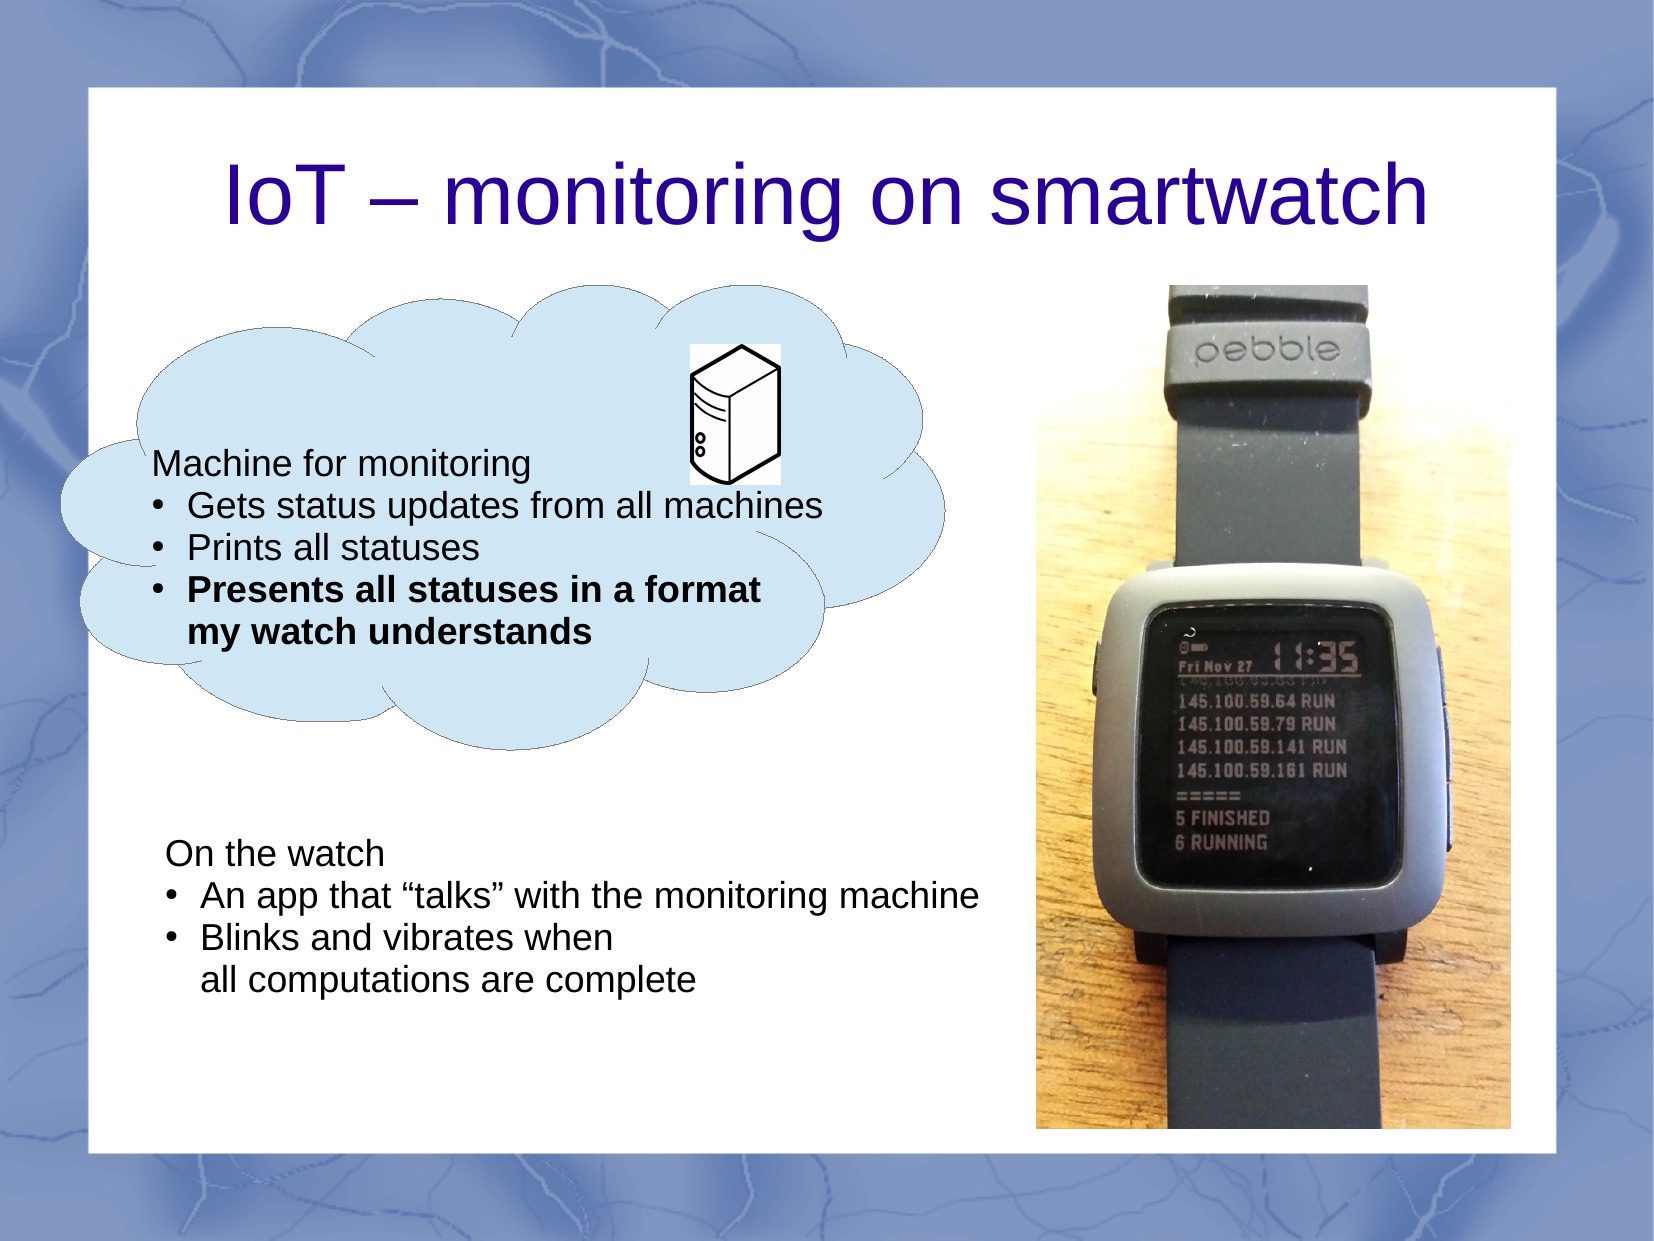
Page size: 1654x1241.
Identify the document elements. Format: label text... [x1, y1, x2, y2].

text_box [138, 660, 800, 751]
text_box [136, 298, 946, 607]
text_box [60, 439, 136, 660]
text_box On the watch An app that “talks” with the monitoring machine Blinks and vibrates when all computations are complete [150, 825, 995, 1008]
picture [0, 0, 1654, 1241]
title IoT – monitoring on smartwatch [118, 90, 1536, 298]
text_box Machine for monitoring Gets status updates from all machines Prints all statuses Presents all statuses in a format my watch understands [136, 435, 839, 660]
